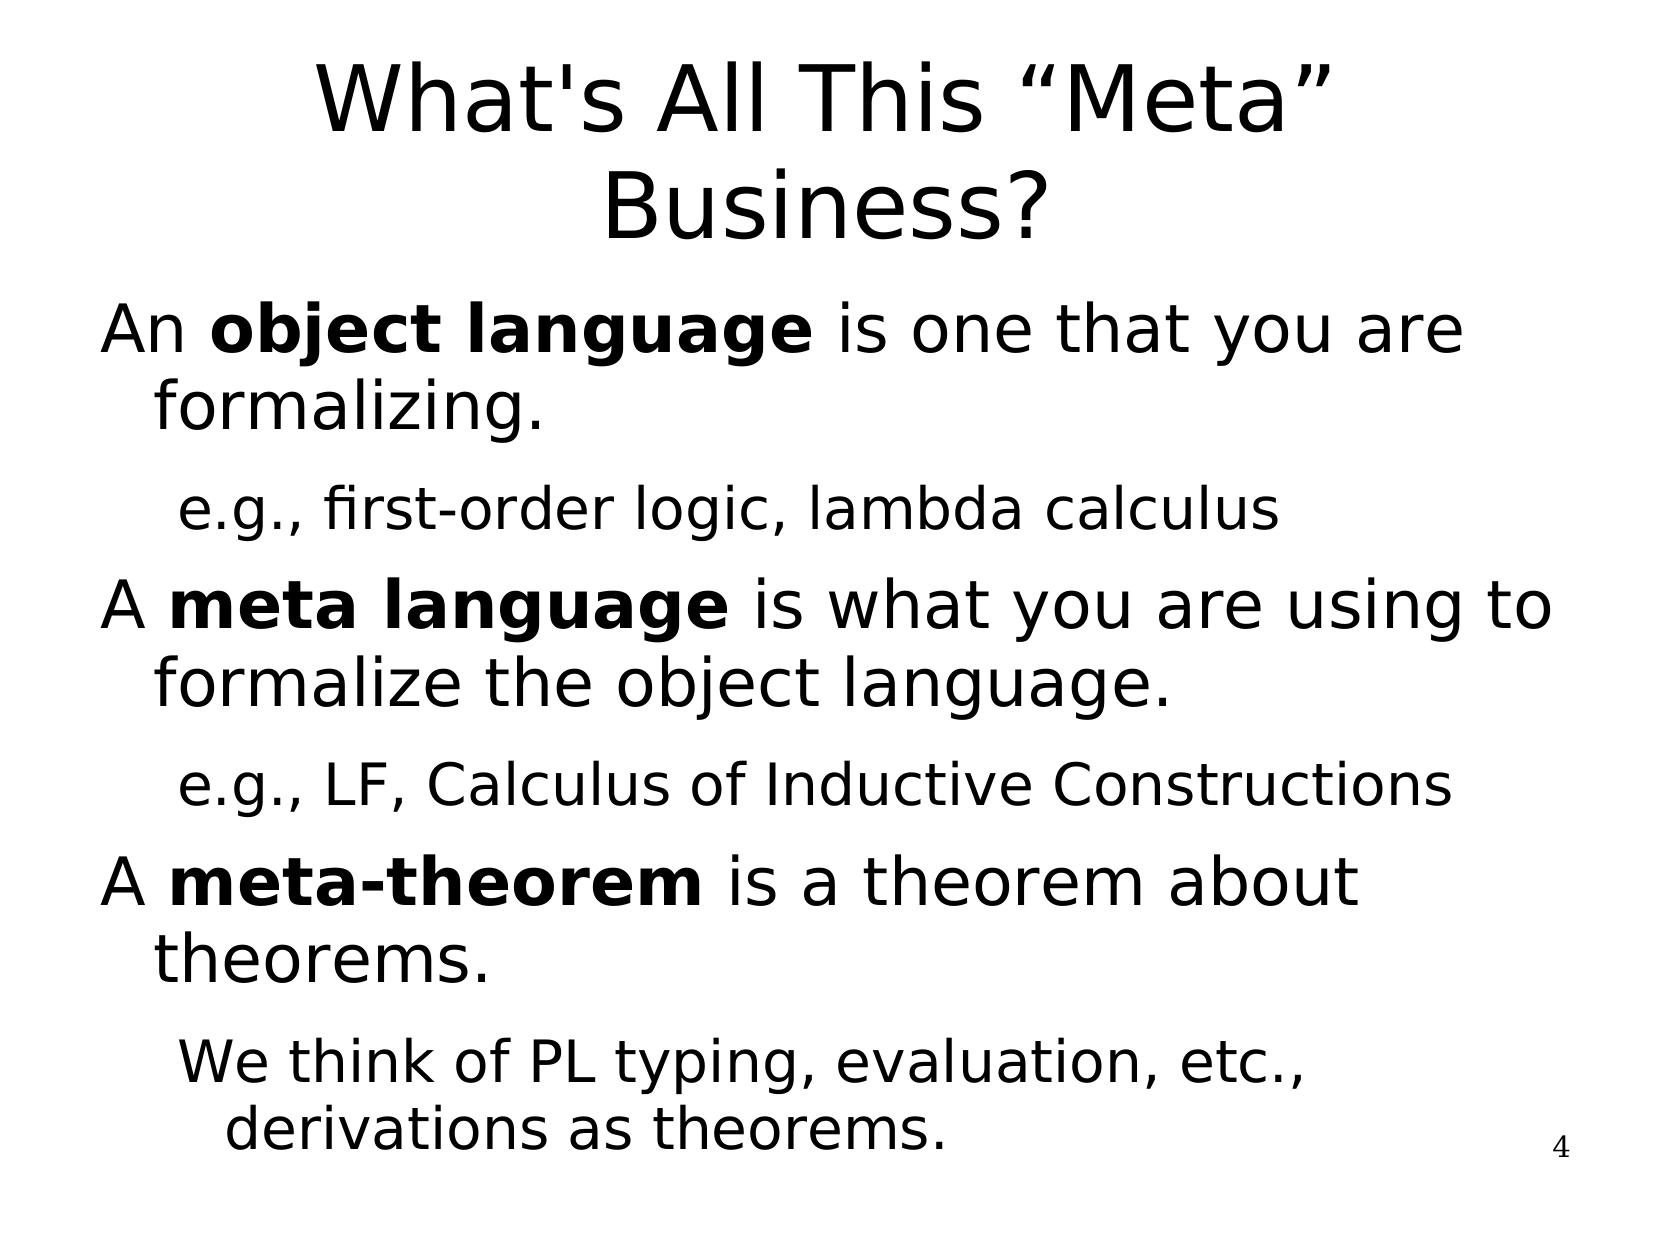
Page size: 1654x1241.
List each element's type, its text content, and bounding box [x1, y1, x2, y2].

list An object language is one that you are formalizing. e.g., first-order logic, lambda calculus A meta language is what you are using to formalize the object language. e.g., LF, Calculus of Inductive Constructions A meta-theorem is a theorem about theorems. We think of PL typing, evaluation, etc., derivations as theorems. [82, 290, 1571, 1164]
title What's All This “Meta” Business? [82, 45, 1571, 261]
